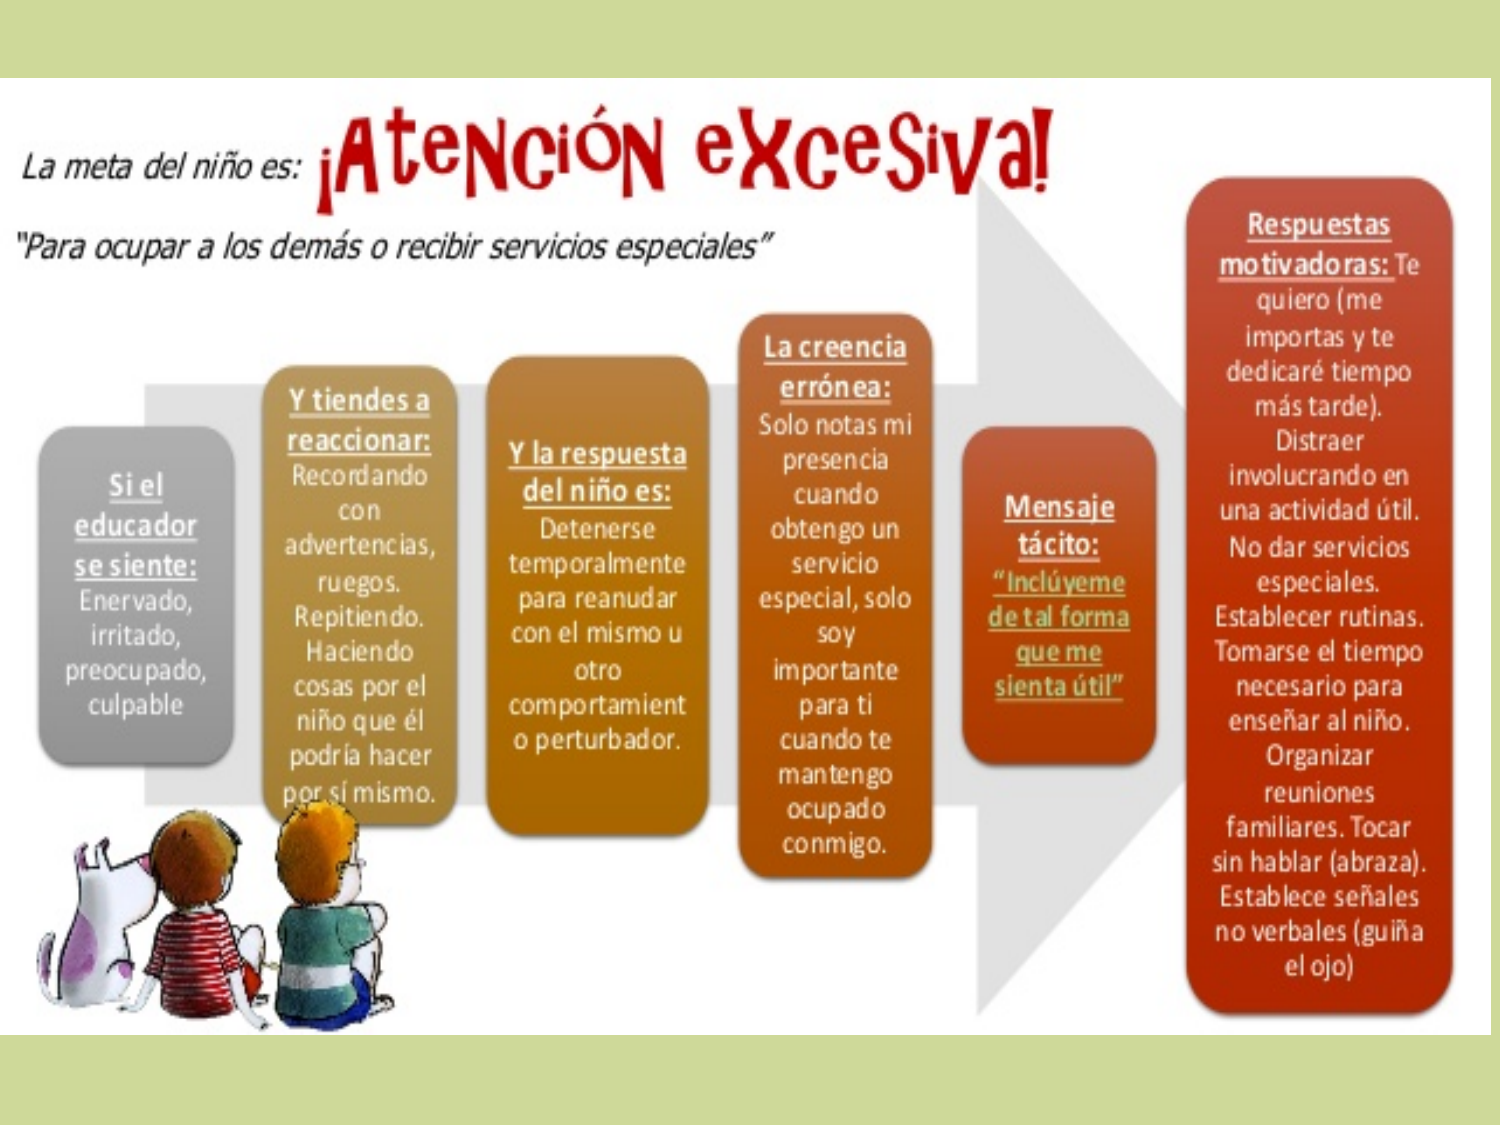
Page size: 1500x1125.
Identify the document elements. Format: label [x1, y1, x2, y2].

picture [0, 78, 1491, 1035]
